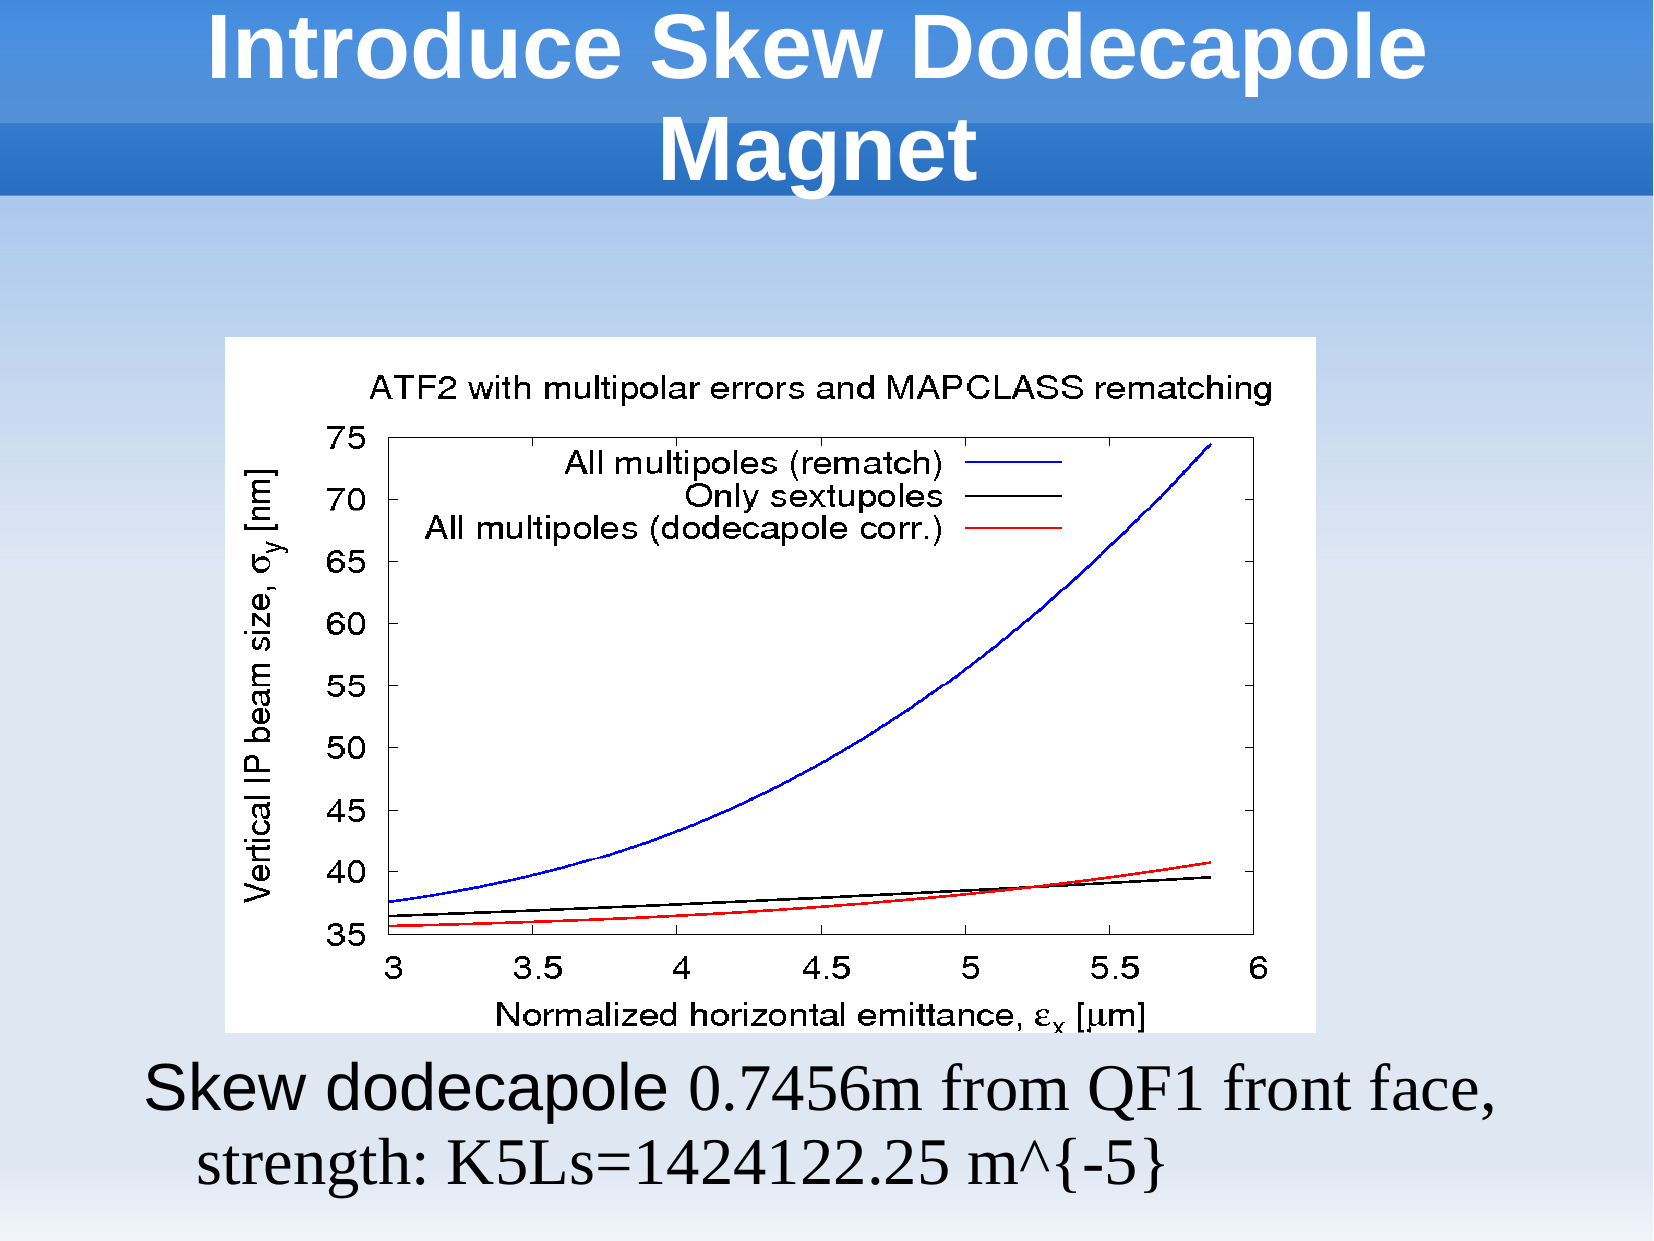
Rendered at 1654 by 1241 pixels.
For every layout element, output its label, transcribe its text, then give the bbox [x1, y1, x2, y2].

list Skew dodecapole 0.7456m from QF1 front face, strength: K5Ls=1424122.25 m^{-5} [125, 1050, 1538, 1200]
picture [0, 0, 1654, 1241]
title Introduce Skew Dodecapole Magnet [112, 0, 1525, 202]
